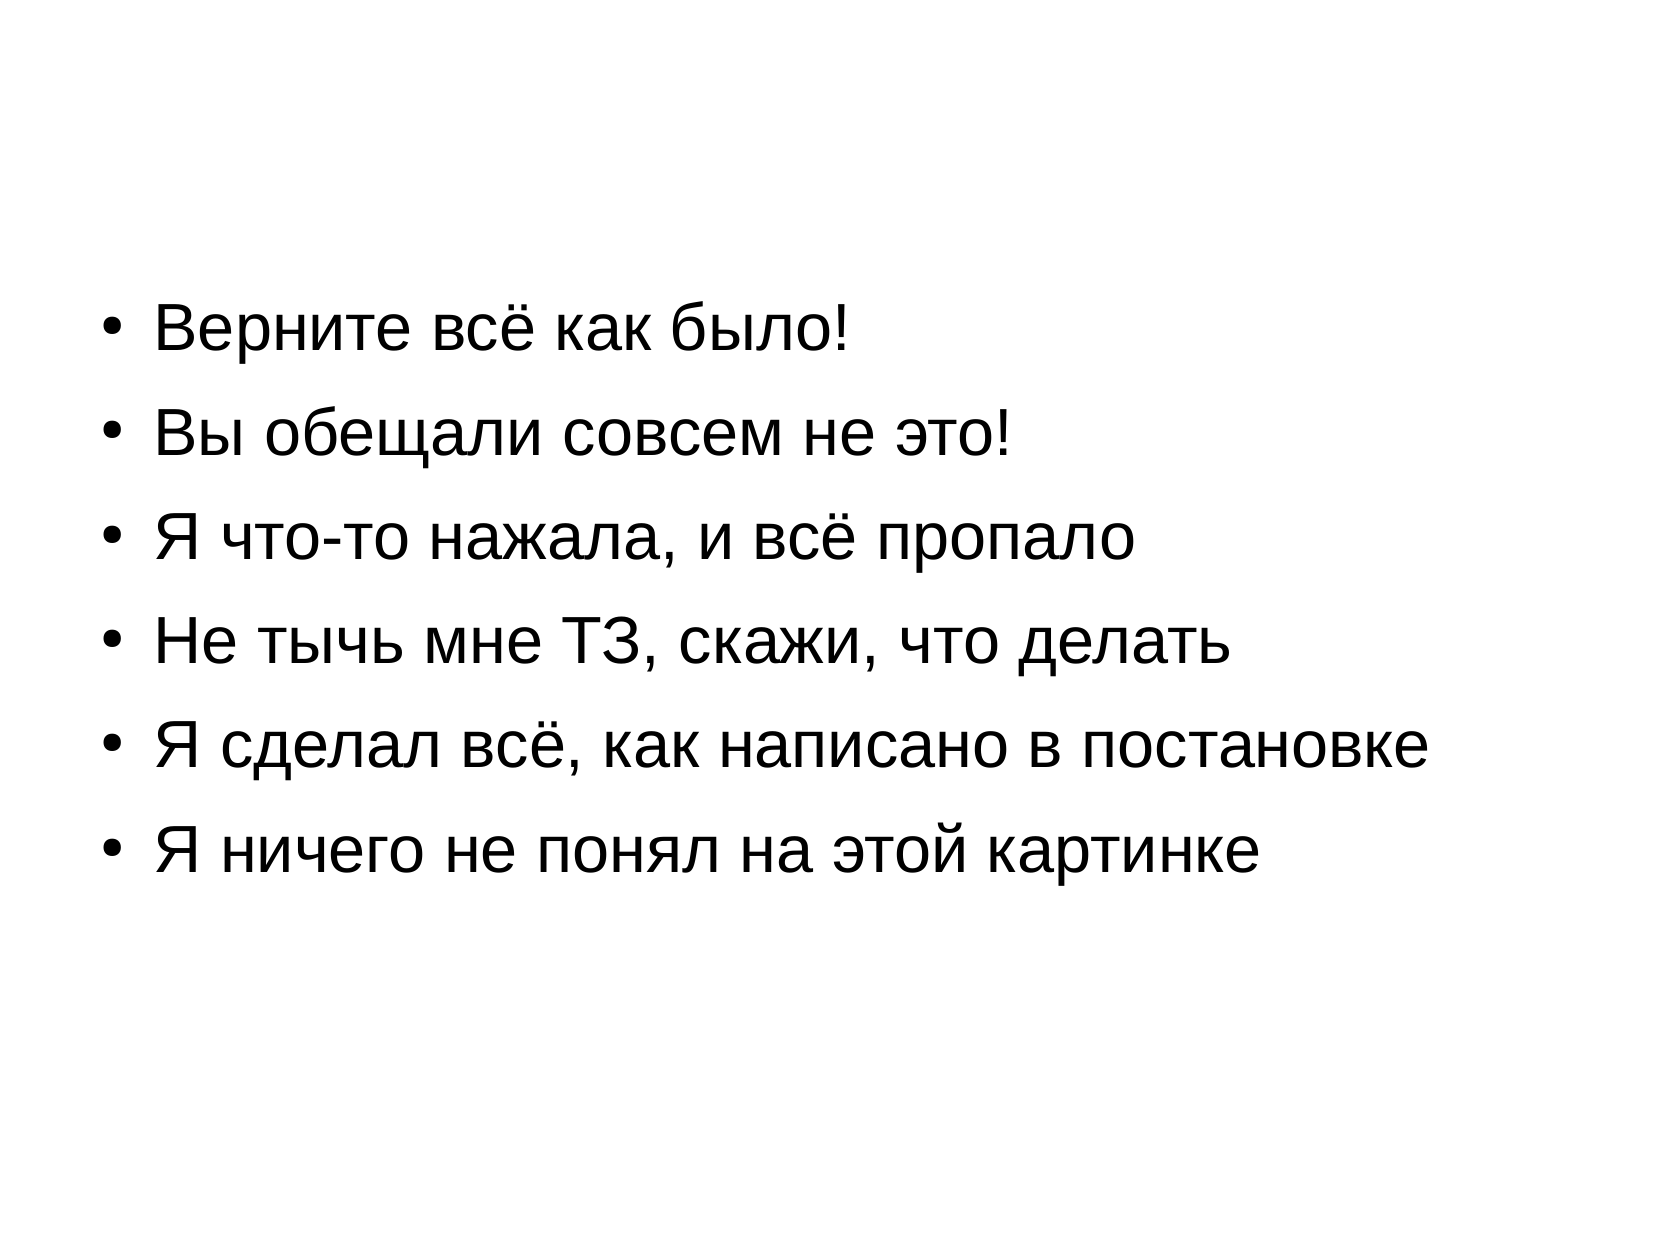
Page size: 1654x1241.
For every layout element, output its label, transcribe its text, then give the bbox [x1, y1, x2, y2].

list Верните всё как было! Вы обещали совсем не это! Я что-то нажала, и всё пропало Не тычь мне ТЗ, скажи, что делать Я сделал всё, как написано в постановке Я ничего не понял на этой картинке [82, 290, 1571, 1010]
